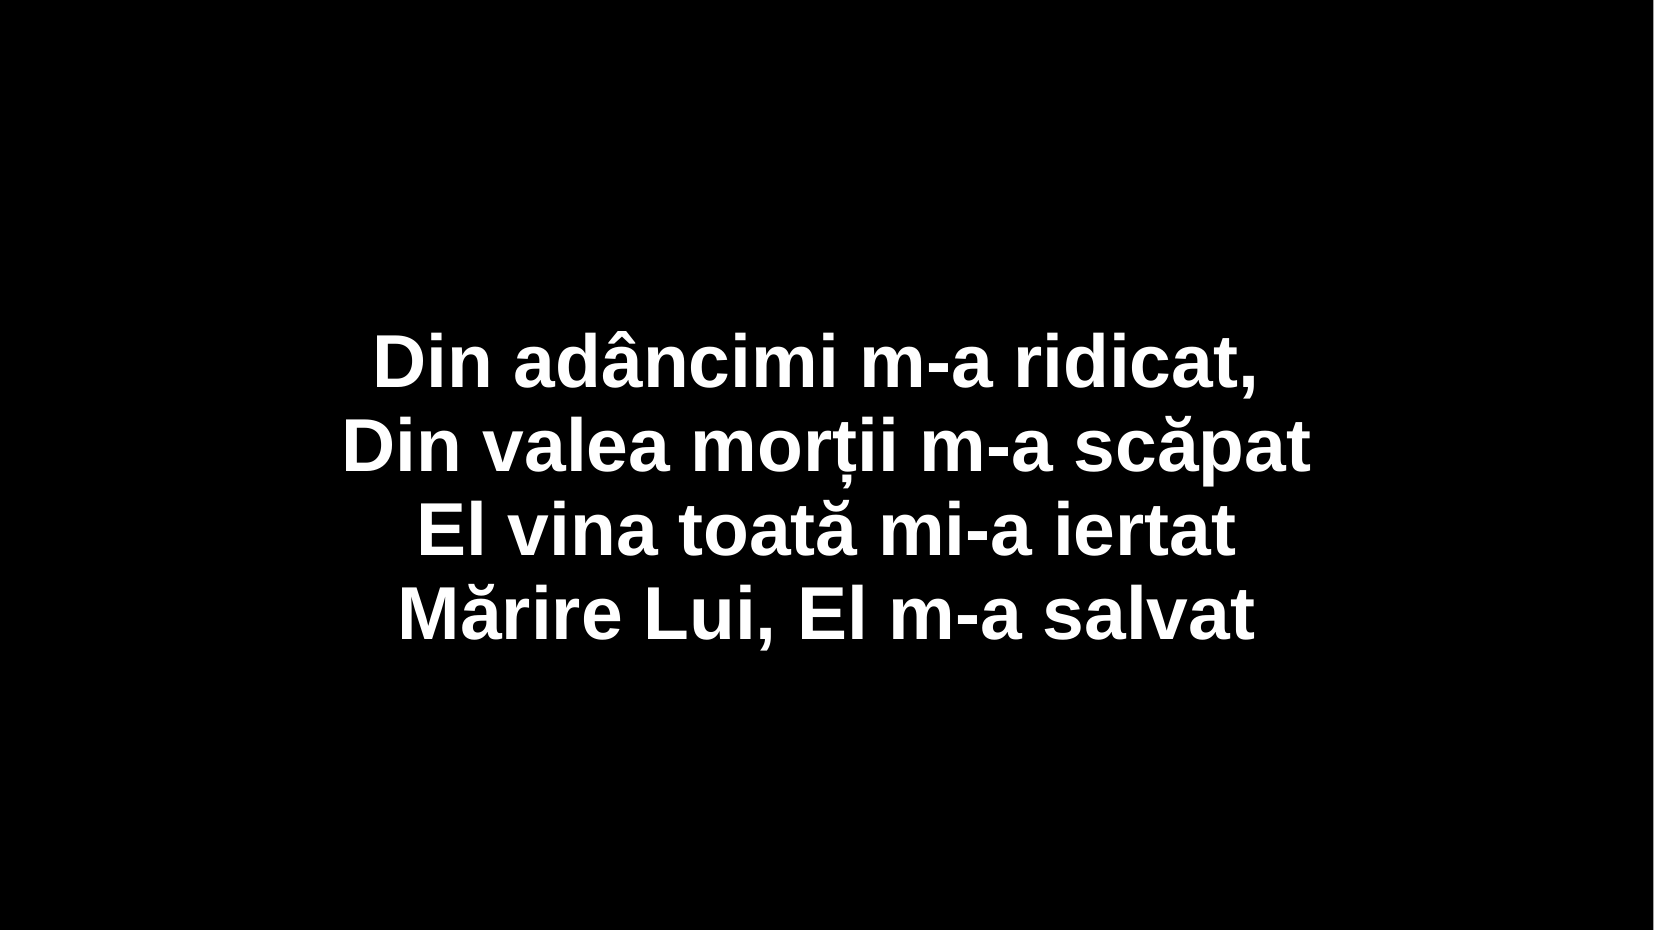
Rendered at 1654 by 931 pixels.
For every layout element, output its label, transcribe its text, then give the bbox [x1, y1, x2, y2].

text_box Din adâncimi m-a ridicat, Din valea morții m-a scăpat El vina toată mi-a iertat Mărire Lui, El m-a salvat [82, 109, 1571, 866]
